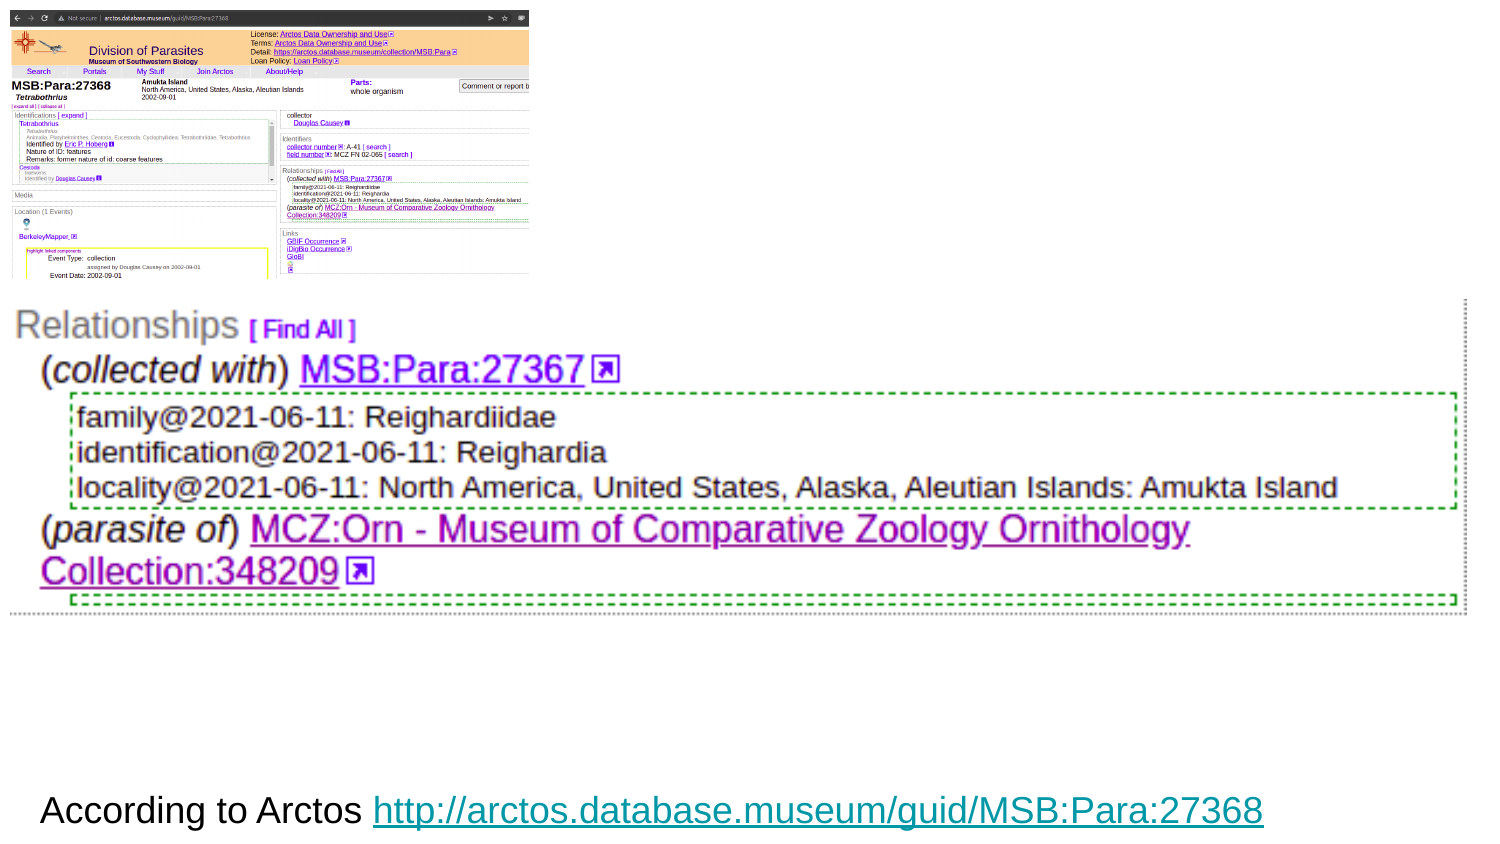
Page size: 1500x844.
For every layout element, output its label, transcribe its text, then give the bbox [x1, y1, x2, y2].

picture [10, 10, 529, 279]
picture [10, 299, 1467, 618]
text_box According to Arctos http://arctos.database.museum/guid/MSB:Para:27368 [24, 770, 1399, 824]
